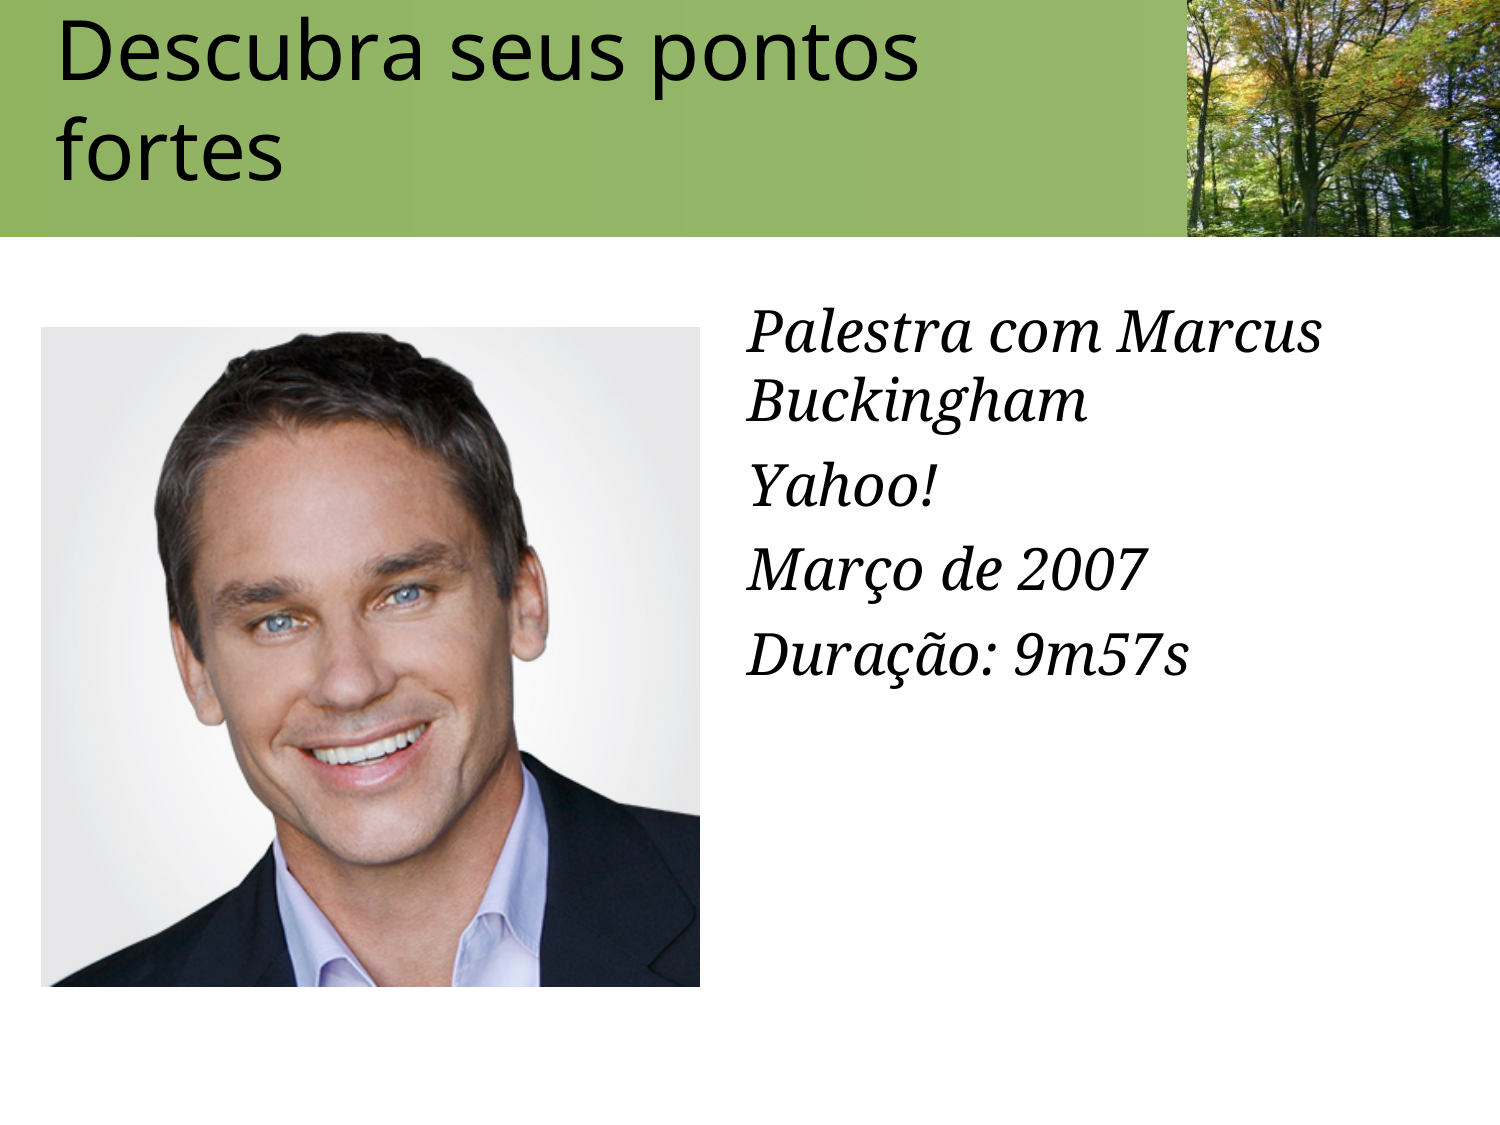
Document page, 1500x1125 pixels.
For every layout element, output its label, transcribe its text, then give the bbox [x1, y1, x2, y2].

picture [1187, 0, 1500, 237]
list Palestra com Marcus Buckingham Yahoo! Março de 2007 Duração: 9m57s [732, 286, 1392, 1029]
picture [41, 327, 700, 987]
title Descubra seus pontos fortes [41, 21, 1164, 173]
